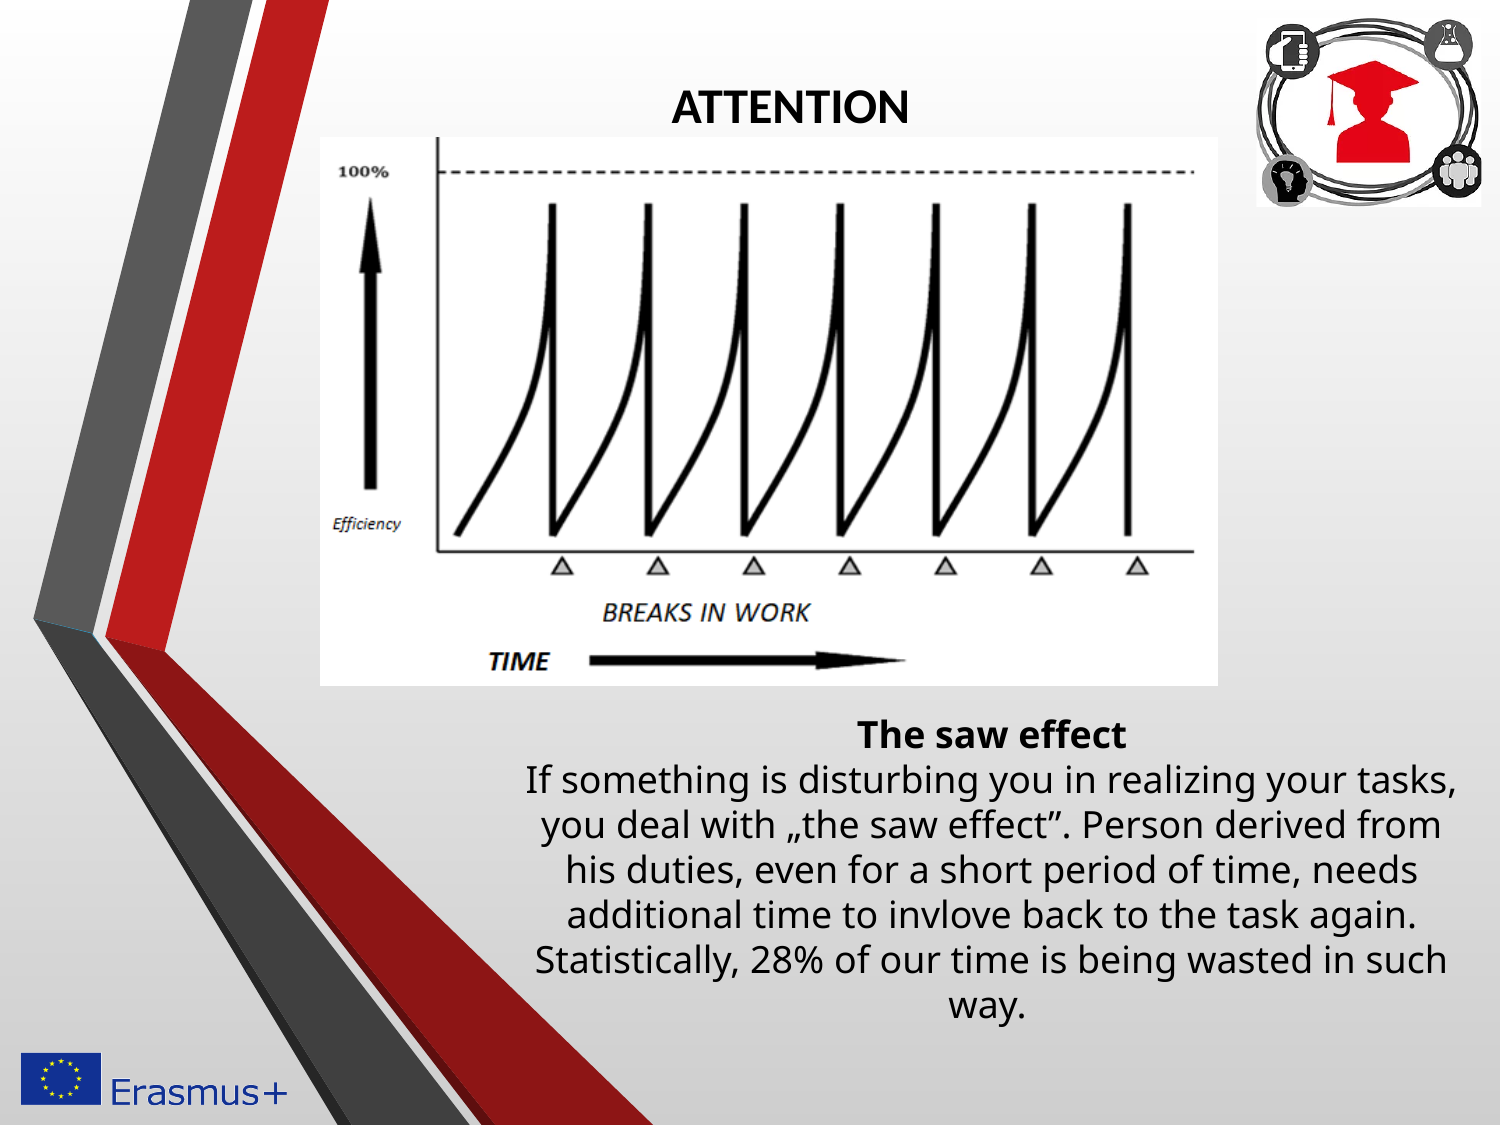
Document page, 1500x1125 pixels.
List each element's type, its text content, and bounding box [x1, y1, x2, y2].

chart [1257, 19, 1483, 209]
picture [1256, 18, 1482, 207]
text_box ATTENTION [324, 66, 1256, 142]
picture [5, 1037, 302, 1120]
text_box The saw effect If something is disturbing you in realizing your tasks, you deal with „the saw effect”. Person derived from his duties, even for a short period of time, needs additional time to invlove back to the task again. Statistically, 28% of our time is being wasted in such way. [501, 703, 1483, 1034]
picture [320, 137, 1218, 686]
